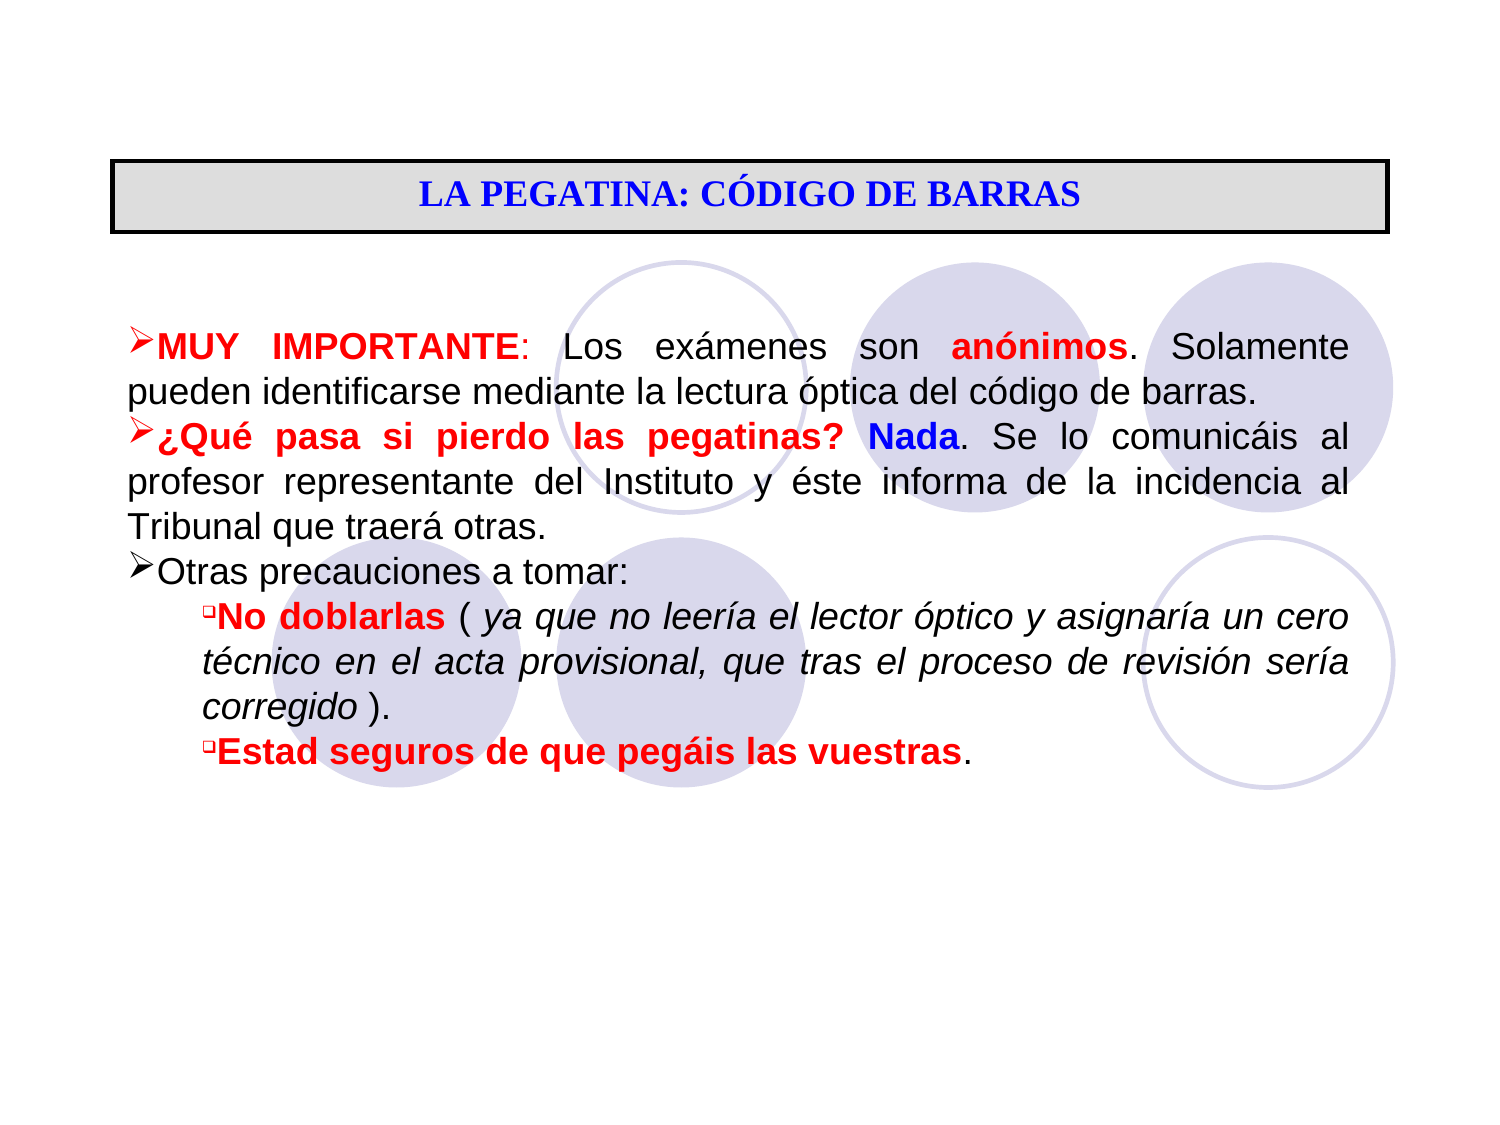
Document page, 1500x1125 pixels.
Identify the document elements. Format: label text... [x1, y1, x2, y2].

text_box MUY IMPORTANTE: Los exámenes son anónimos. Solamente pueden identificarse mediante la lectura óptica del código de barras. ¿Qué pasa si pierdo las pegatinas? Nada. Se lo comunicáis al profesor representante del Instituto y éste informa de la incidencia al Tribunal que traerá otras. Otras precauciones a tomar: No doblarlas ( ya que no leería el lector óptico y asignaría un cero técnico en el acta provisional, que tras el proceso de revisión sería corregido ). Estad seguros de que pegáis las vuestras. [112, 314, 1365, 780]
text_box LA PEGATINA: CÓDIGO DE BARRAS [112, 160, 1388, 232]
